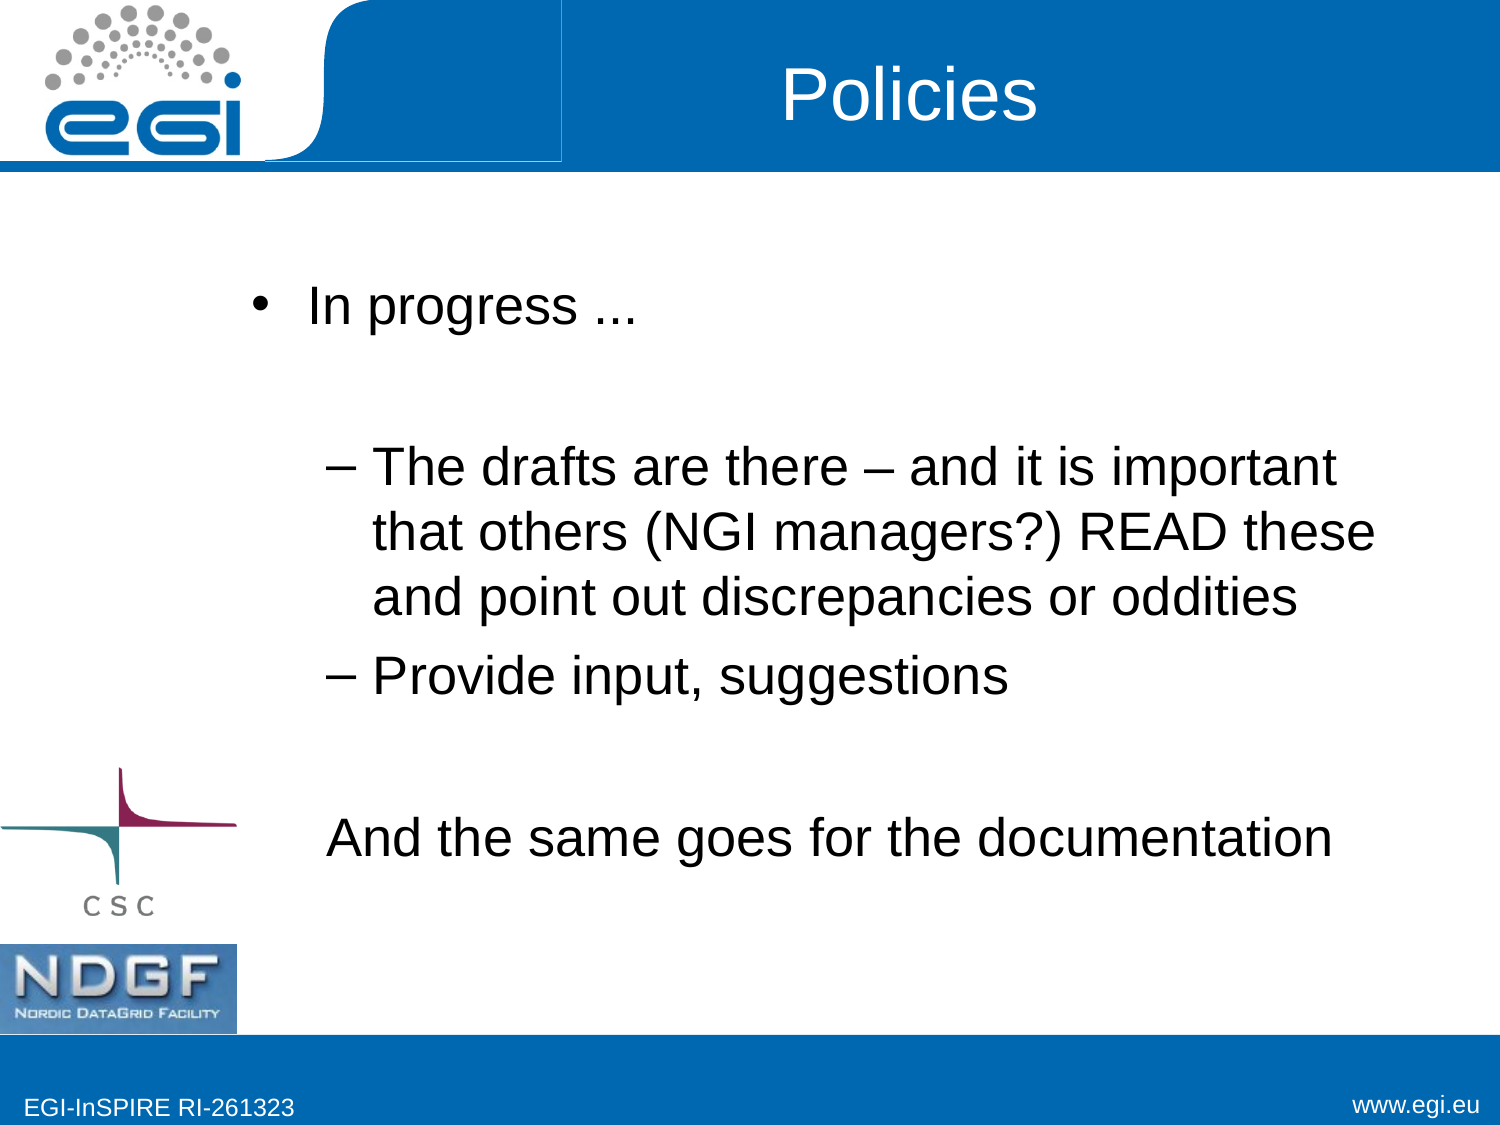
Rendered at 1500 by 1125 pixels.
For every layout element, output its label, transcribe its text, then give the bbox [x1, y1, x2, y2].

list In progress ... The drafts are there – and it is important that others (NGI managers?) READ these and point out discrepancies or oddities Provide input, suggestions And the same goes for the documentation [236, 262, 1426, 1006]
title Policies [348, 0, 1471, 208]
picture [0, 944, 237, 1034]
picture [0, 0, 265, 161]
picture [0, 767, 236, 916]
